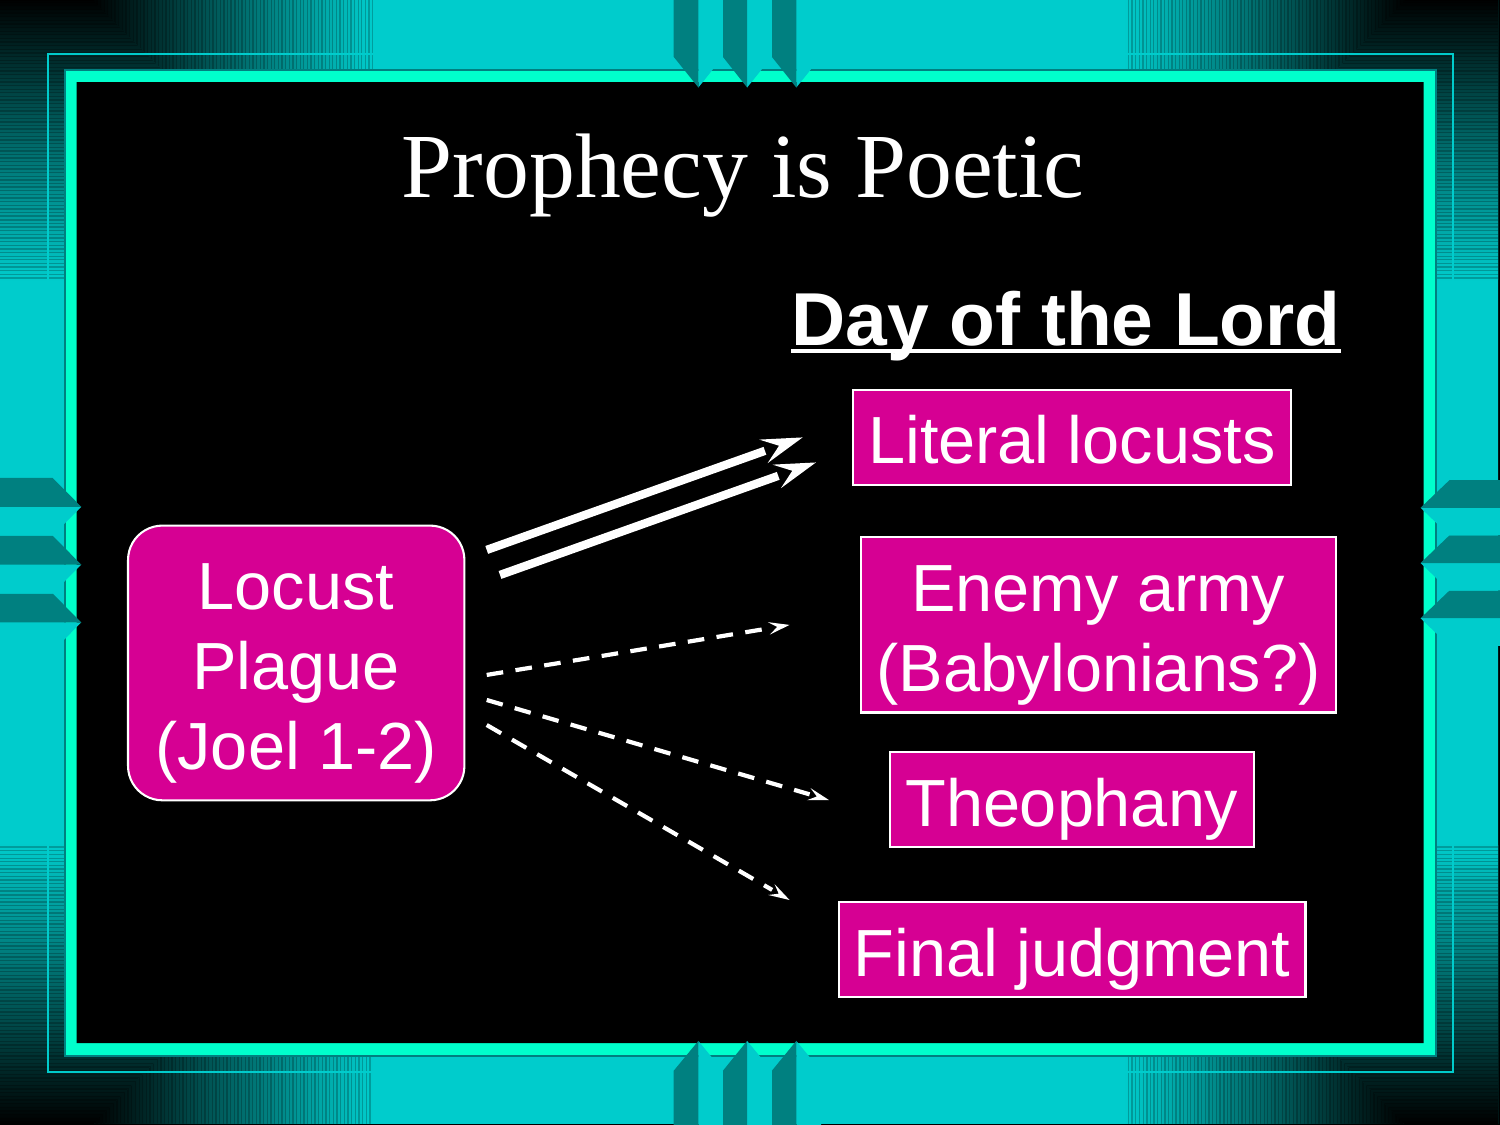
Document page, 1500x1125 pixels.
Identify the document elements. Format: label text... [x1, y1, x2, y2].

text_box Literal locusts [853, 389, 1292, 485]
text_box Theophany [890, 752, 1254, 848]
title Prophecy is Poetic [99, 37, 1388, 225]
text_box Enemy army (Babylonians?) [861, 537, 1337, 713]
text_box Final judgment [838, 902, 1306, 998]
text_box Day of the Lord [776, 262, 1450, 368]
text_box Locust Plague (Joel 1-2) [128, 525, 465, 801]
